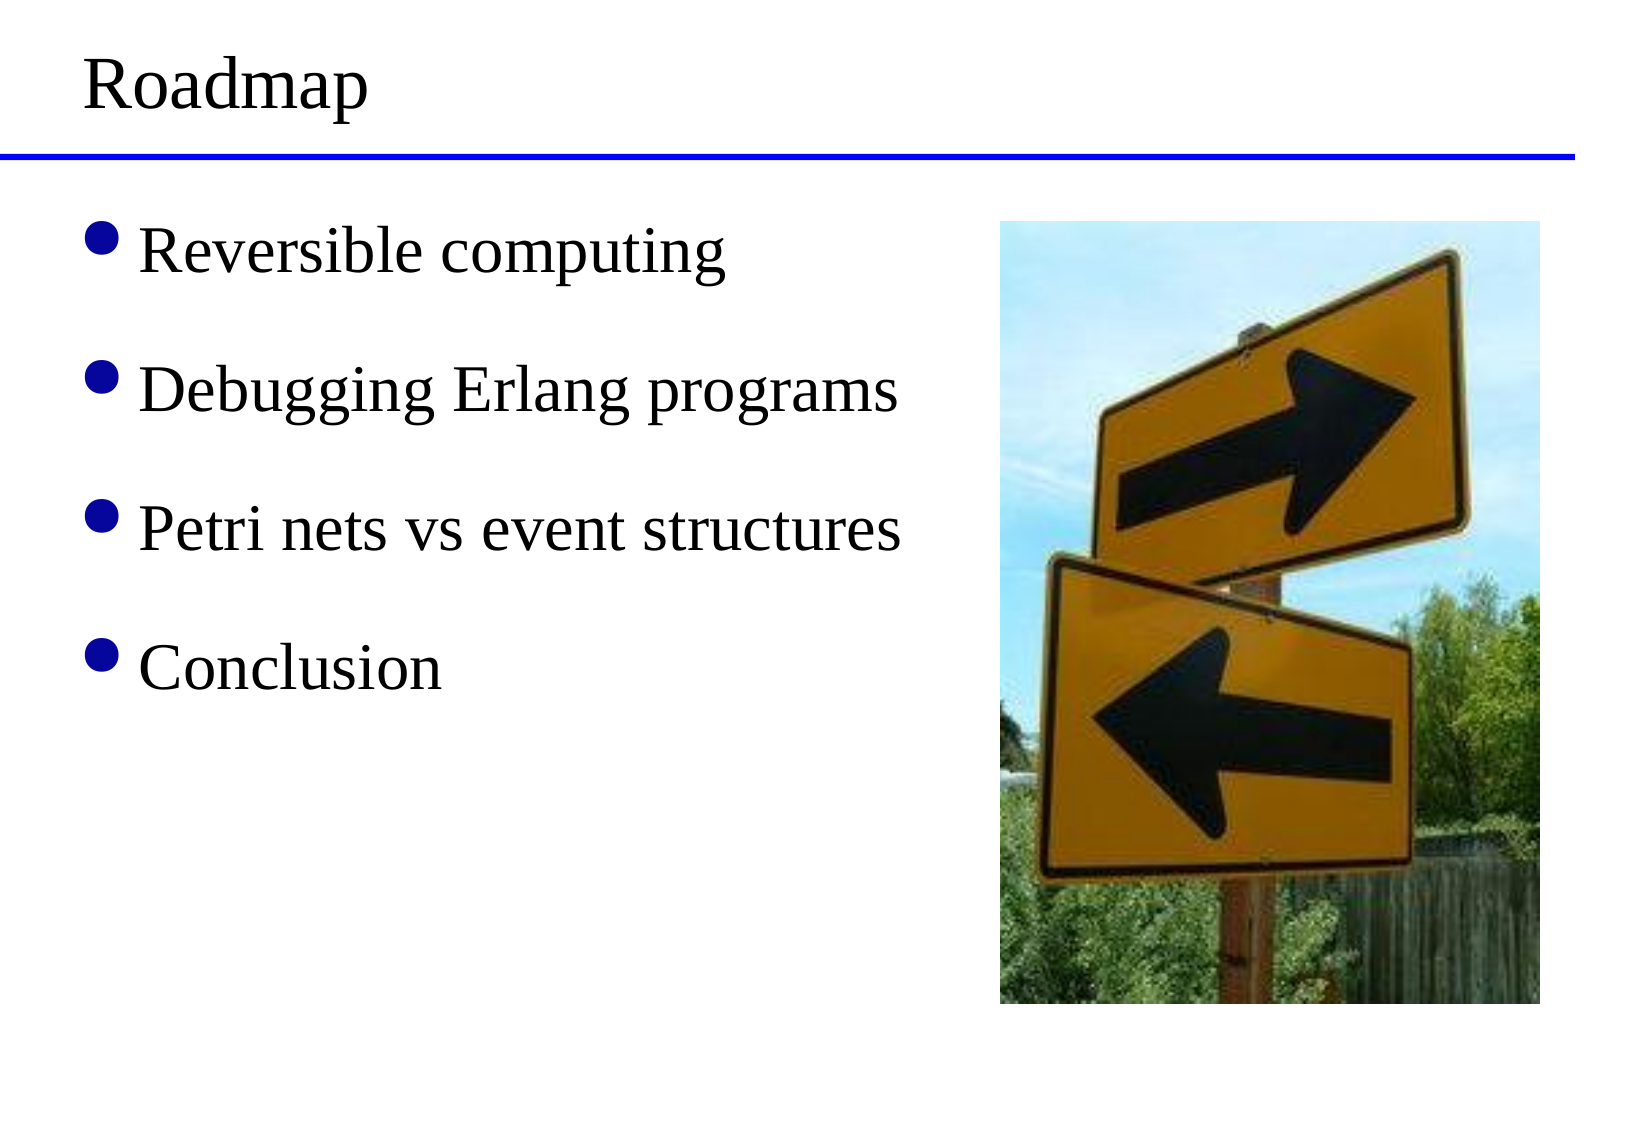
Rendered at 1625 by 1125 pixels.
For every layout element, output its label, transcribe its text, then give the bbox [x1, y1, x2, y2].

picture [1000, 221, 1540, 1004]
title Roadmap [67, 27, 1544, 131]
list Reversible computing Debugging Erlang programs Petri nets vs event structures Conclusion [67, 198, 1478, 1061]
